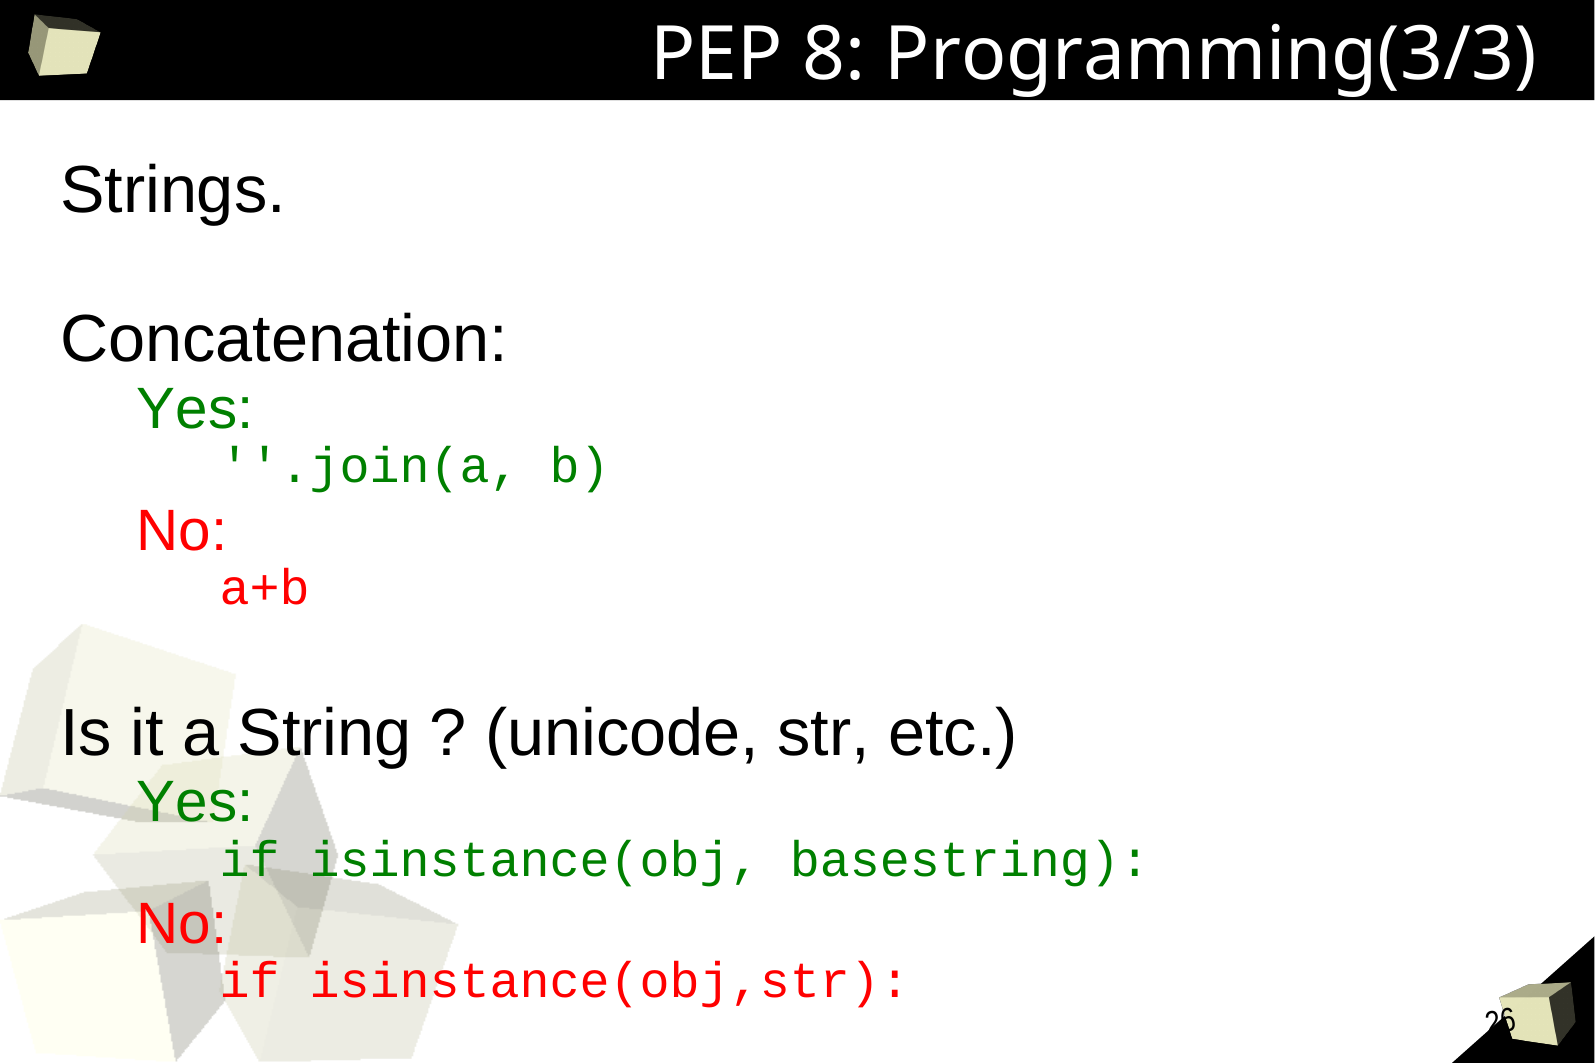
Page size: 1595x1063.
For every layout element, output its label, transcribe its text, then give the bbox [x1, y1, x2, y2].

list Strings. Concatenation: Yes: ''.join(a, b) No: a+b Is it a String ? (unicode, str, etc.) Yes: if isinstance(obj, basestring): No: if isinstance(obj,str): [42, 151, 1554, 1041]
title PEP 8: Programming(3/3) [113, 0, 1538, 104]
picture [0, 623, 460, 1063]
